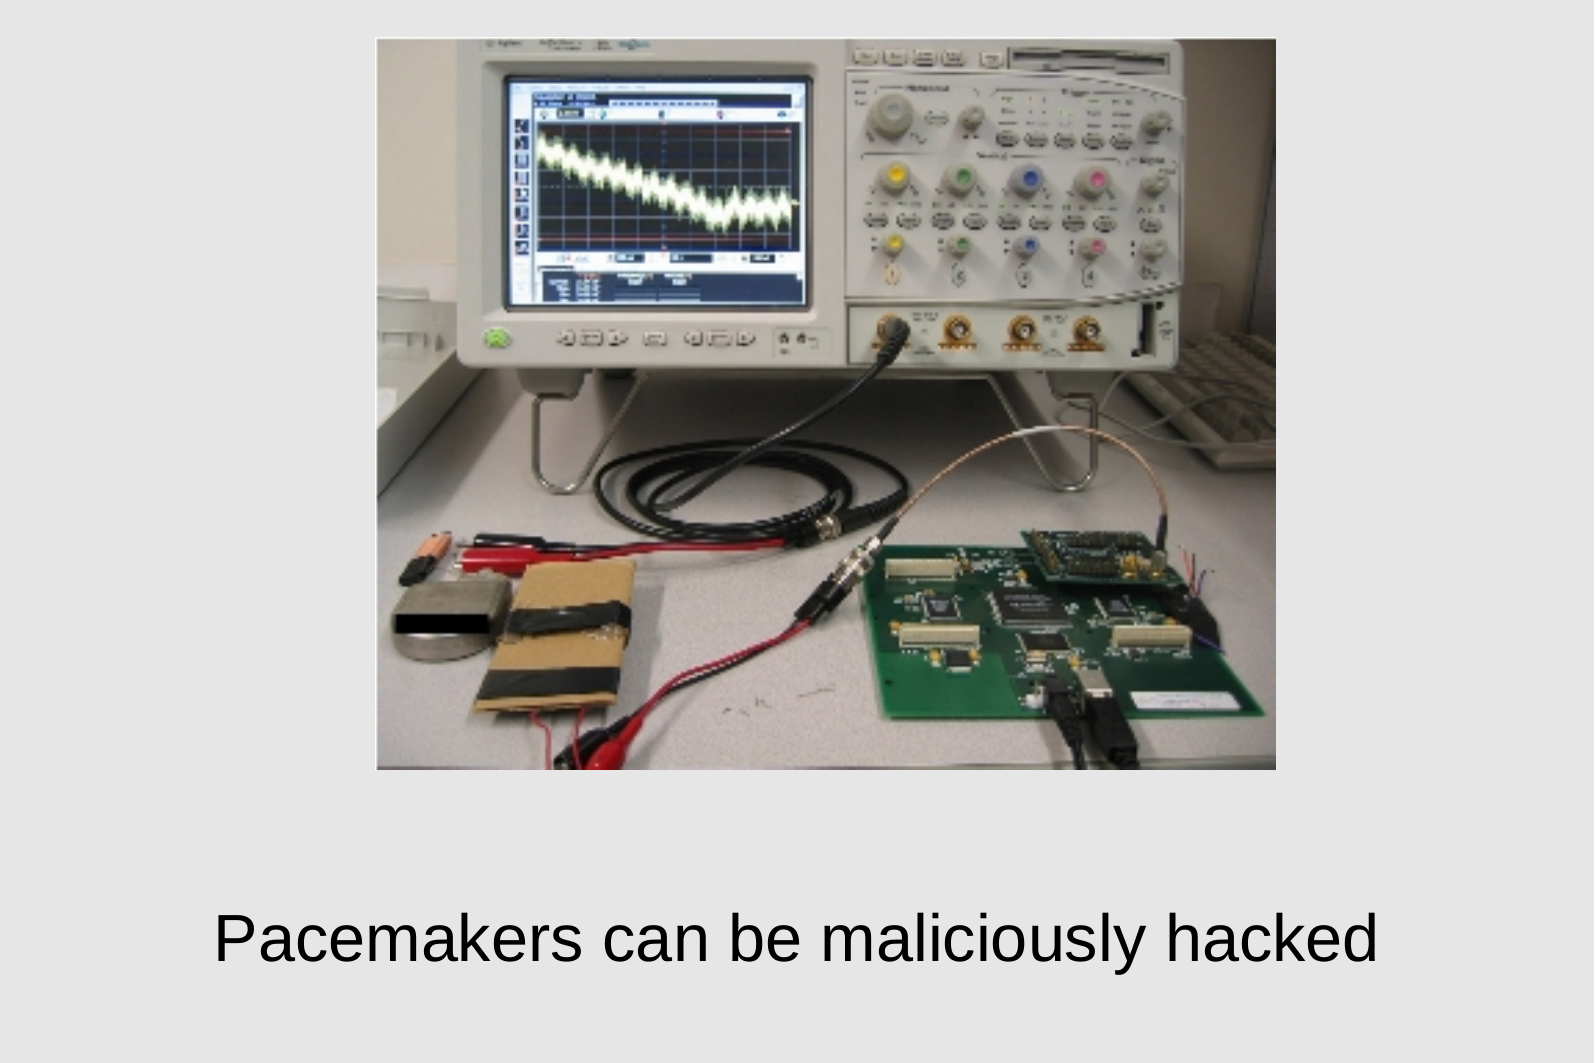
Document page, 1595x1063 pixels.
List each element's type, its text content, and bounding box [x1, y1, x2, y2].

picture [375, 37, 1276, 770]
title Pacemakers can be maliciously hacked [2, 857, 1593, 1020]
